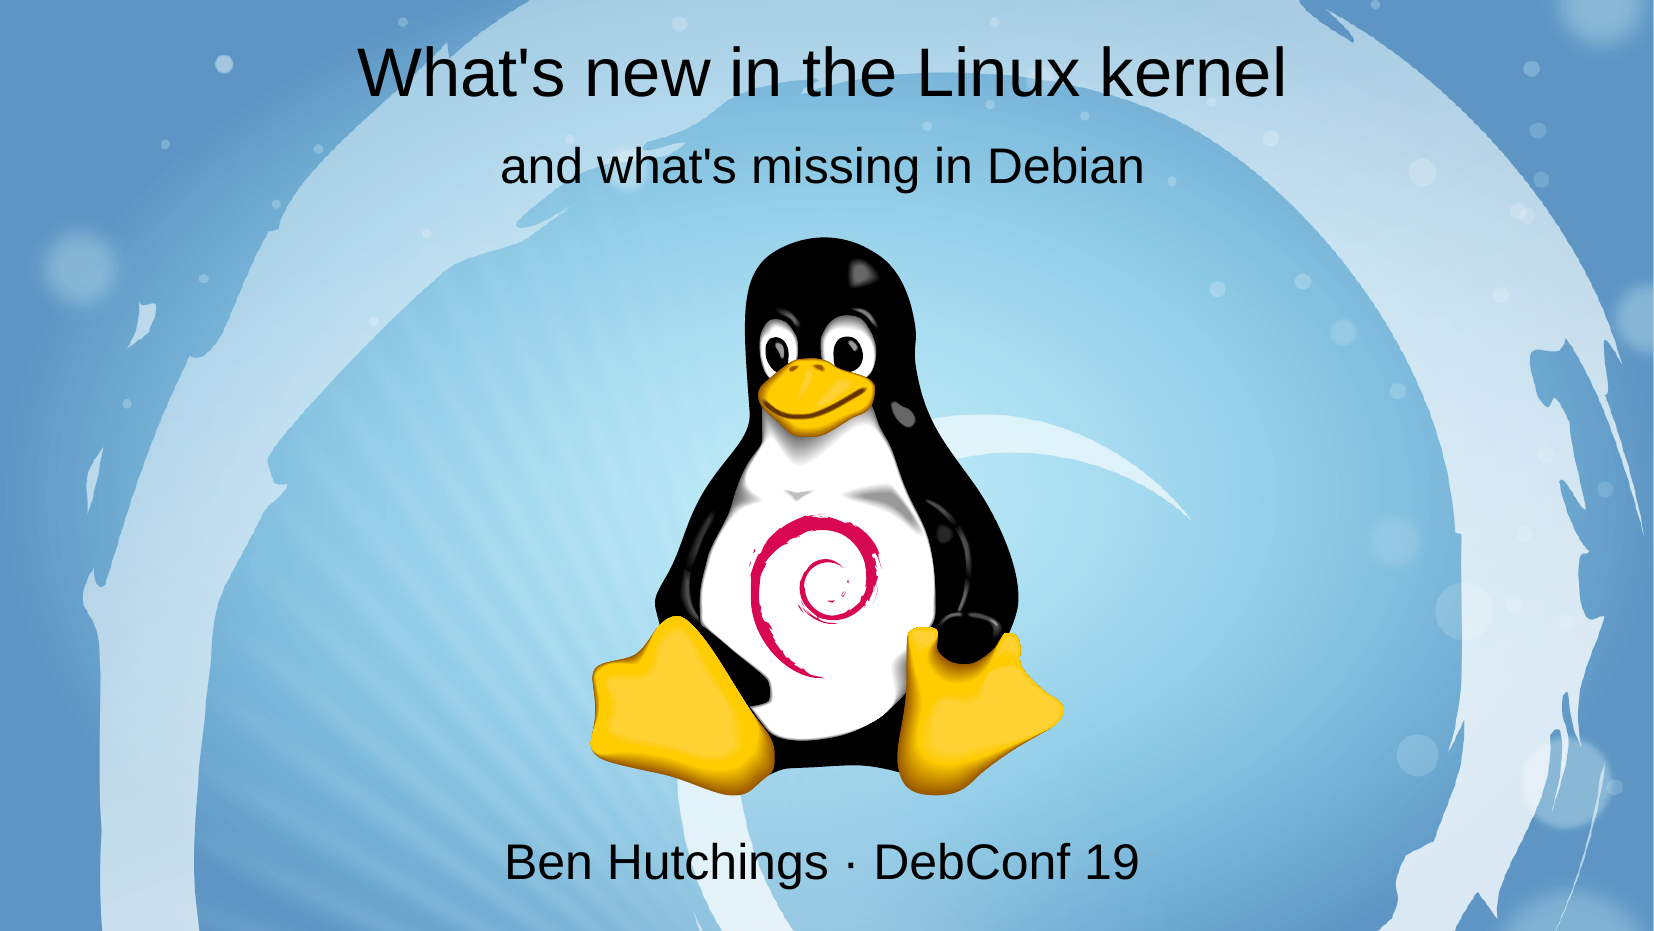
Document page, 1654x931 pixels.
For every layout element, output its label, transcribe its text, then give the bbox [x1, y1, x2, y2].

picture [0, 0, 1654, 931]
text_box and what's missing in Debian [160, 131, 1485, 202]
title What's new in the Linux kernel [109, 0, 1536, 146]
text_box Ben Hutchings · DebConf 19 [168, 826, 1477, 916]
